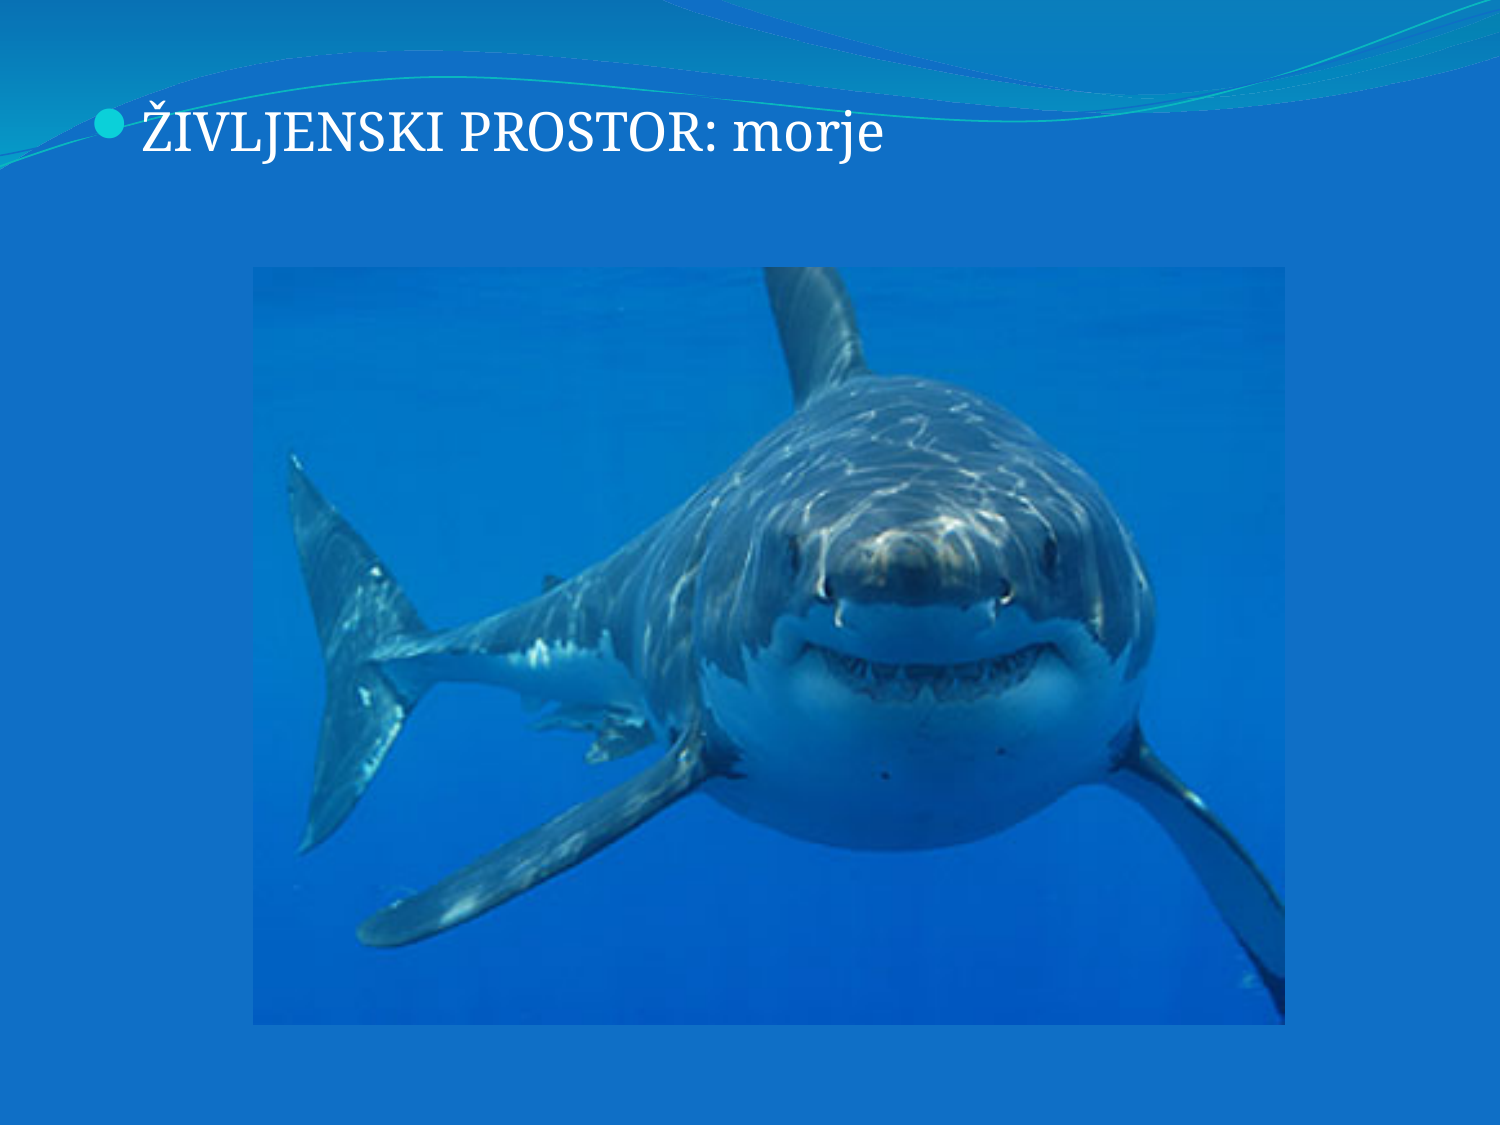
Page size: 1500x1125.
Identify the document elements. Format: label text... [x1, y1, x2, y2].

list ŽIVLJENSKI PROSTOR: morje [75, 90, 1425, 1038]
picture [253, 267, 1285, 1025]
